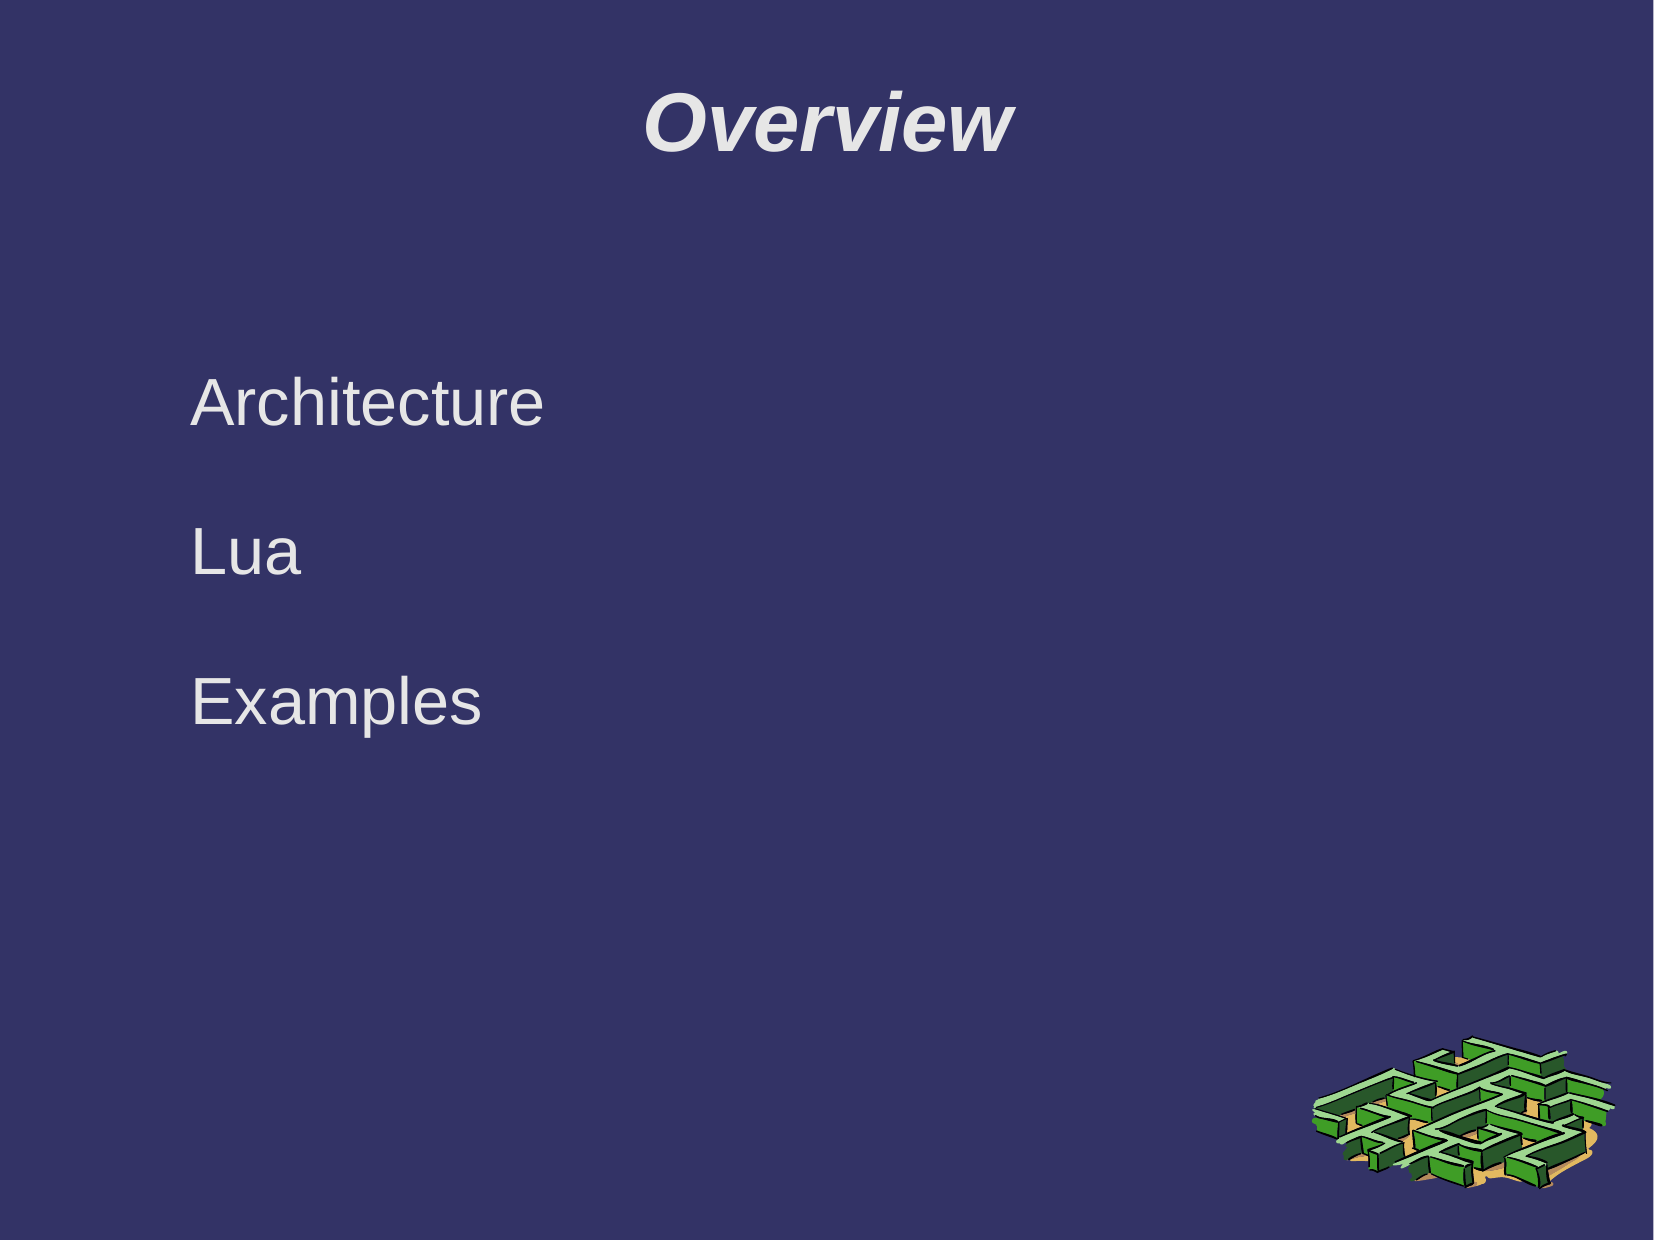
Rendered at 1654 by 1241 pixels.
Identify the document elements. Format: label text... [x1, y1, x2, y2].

list Architecture Lua Examples [178, 364, 1570, 1147]
title Overview [121, 19, 1534, 227]
